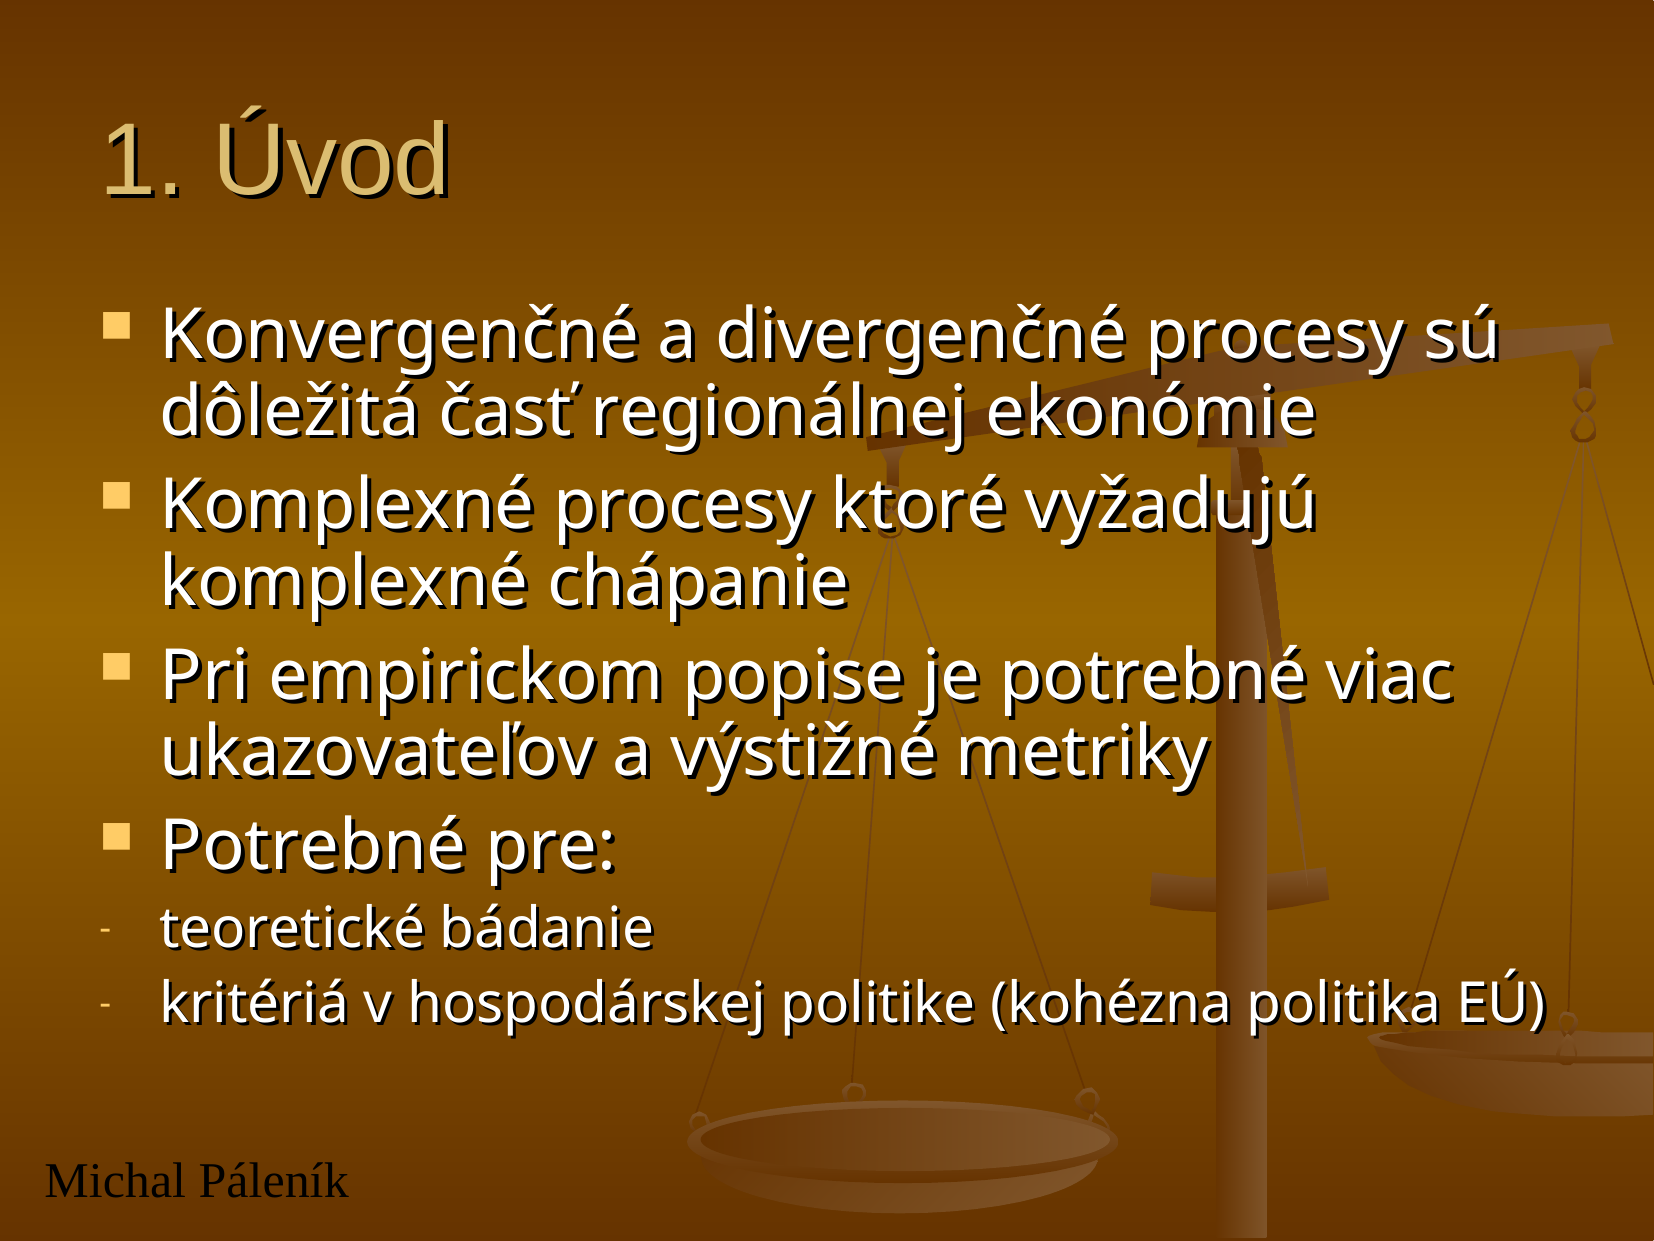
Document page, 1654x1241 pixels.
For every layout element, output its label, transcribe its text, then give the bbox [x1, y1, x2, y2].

title 1. Úvod [82, 50, 1572, 258]
list Konvergenčné a divergenčné procesy sú dôležitá časť regionálnej ekonómie Komplexné procesy ktoré vyžadujú komplexné chápanie Pri empirickom popise je potrebné viac ukazovateľov a výstižné metriky Potrebné pre: teoretické bádanie kritériá v hospodárskej politike (kohézna politika EÚ) [82, 289, 1572, 1109]
